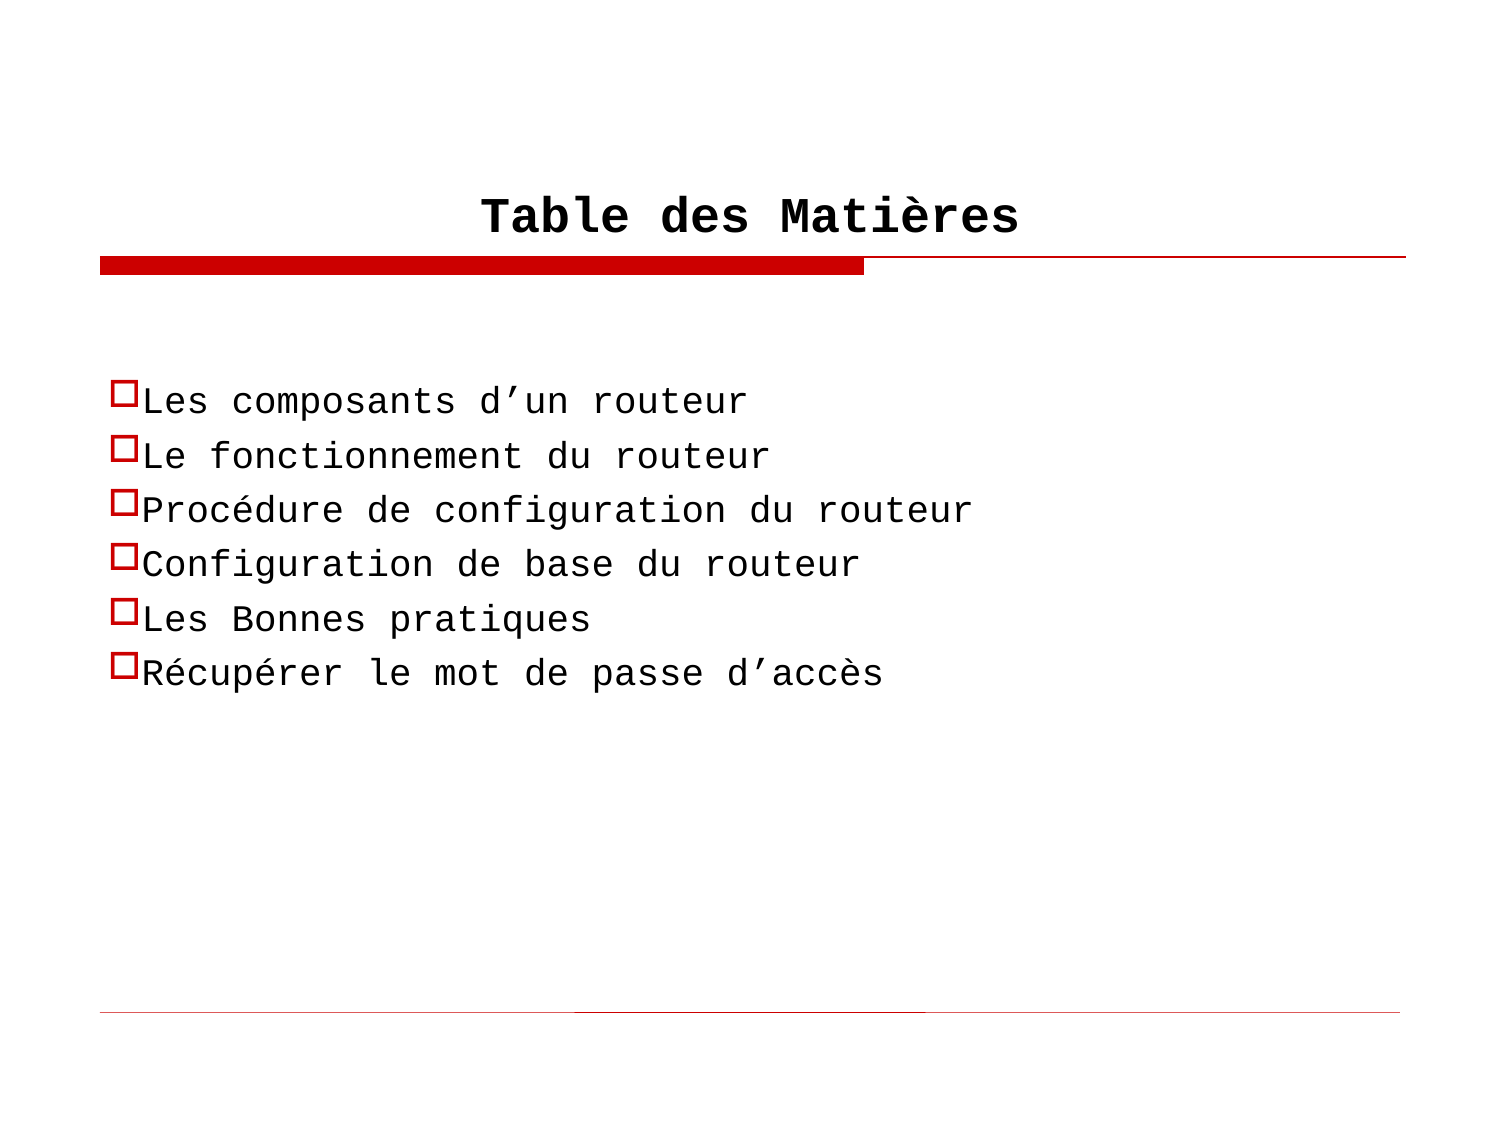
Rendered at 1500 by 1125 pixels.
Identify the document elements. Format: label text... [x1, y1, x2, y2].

list Les composants d’un routeur Le fonctionnement du routeur Procédure de configuration du routeur Configuration de base du routeur Les Bonnes pratiques Récupérer le mot de passe d’accès [92, 314, 1380, 982]
title Table des Matières [94, 50, 1407, 250]
